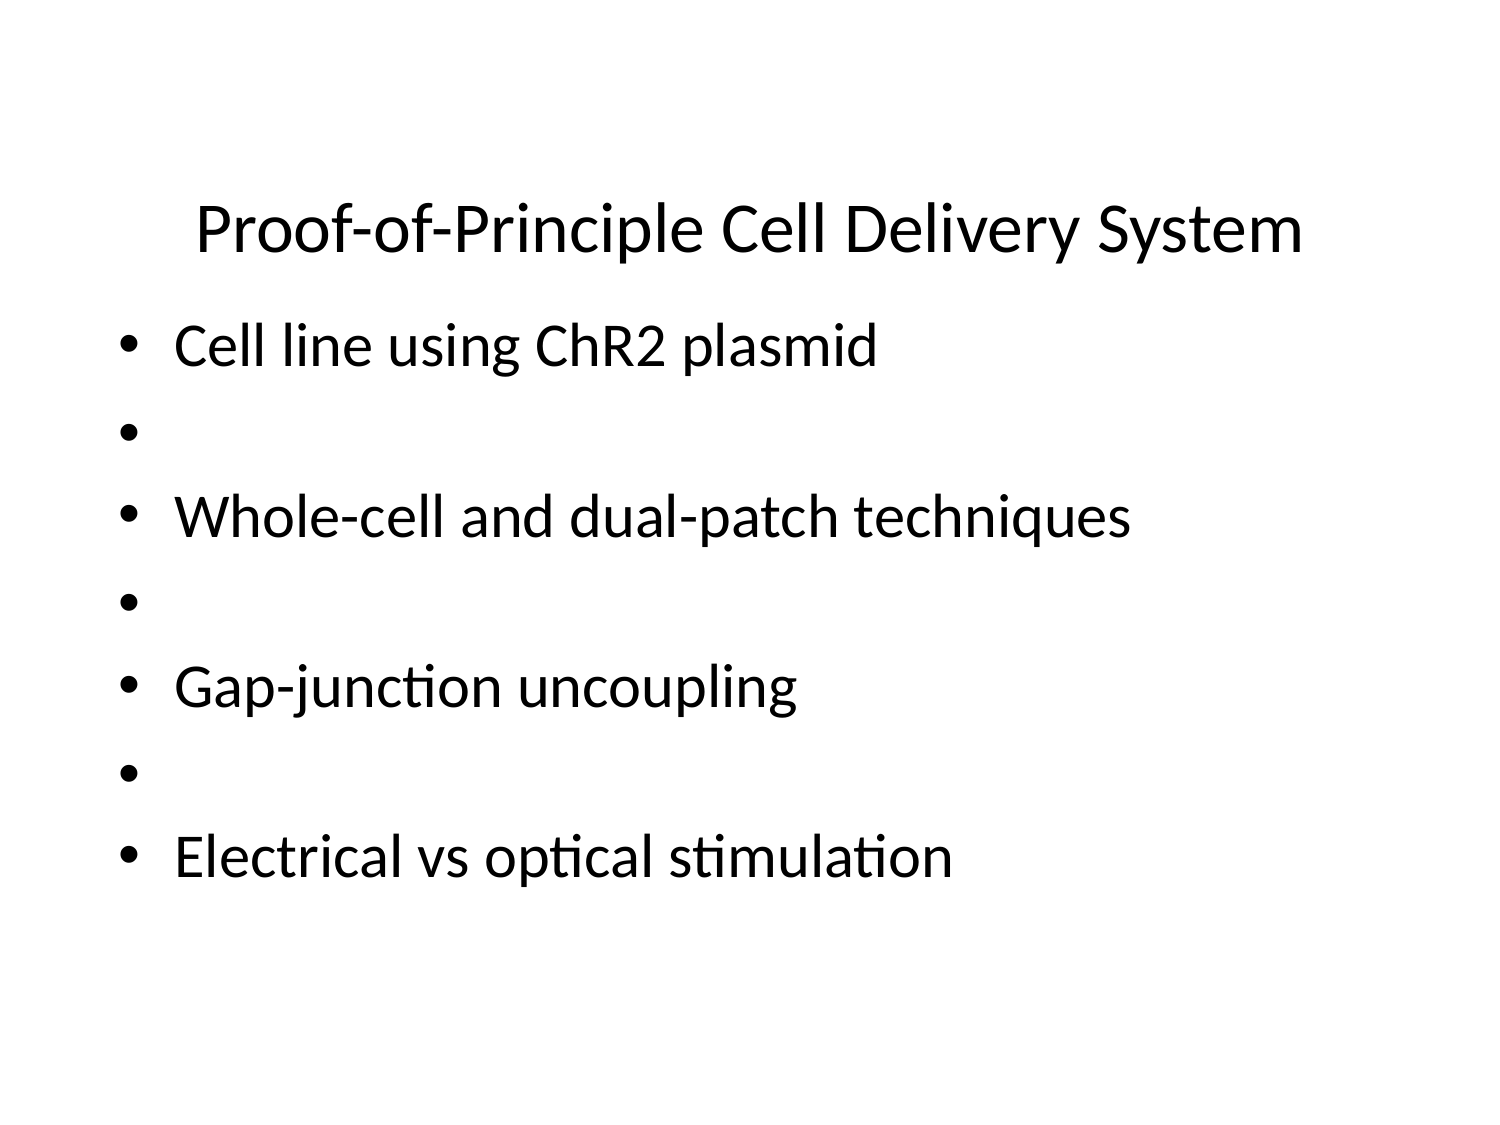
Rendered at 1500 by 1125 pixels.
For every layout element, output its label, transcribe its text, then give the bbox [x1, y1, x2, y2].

title Proof-of-Principle Cell Delivery System [103, 141, 1397, 305]
list Cell line using ChR2 plasmid Whole-cell and dual-patch techniques Gap-junction uncoupling Electrical vs optical stimulation [103, 305, 1397, 923]
